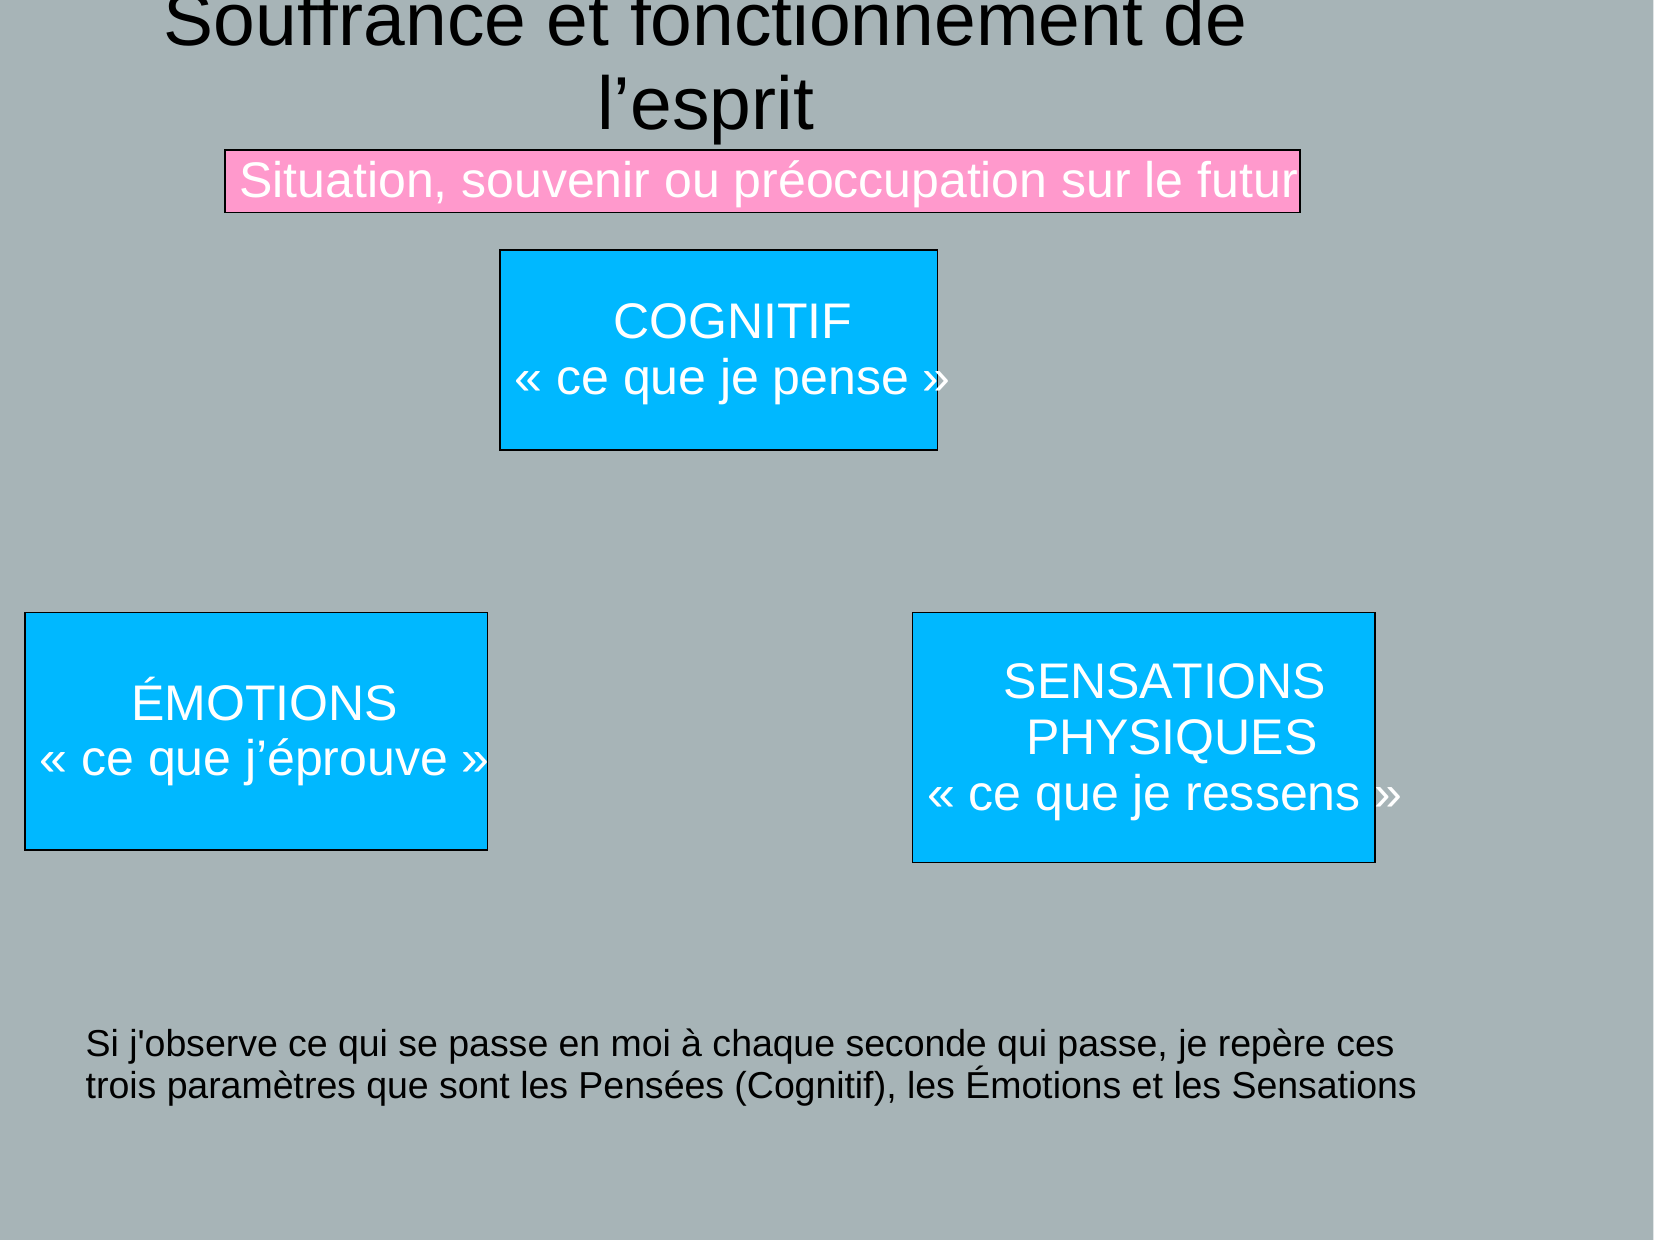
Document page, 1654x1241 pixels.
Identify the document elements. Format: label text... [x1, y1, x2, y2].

text_box COGNITIF « ce que je pense » [500, 249, 938, 450]
text_box Situation, souvenir ou préoccupation sur le futur [224, 150, 1300, 213]
text_box ÉMOTIONS « ce que j’éprouve » [24, 612, 488, 850]
title Souffrance et fonctionnement de l’esprit [37, 0, 1374, 125]
text_box Si j'observe ce qui se passe en moi à chaque seconde qui passe, je repère ces trois paramètres que sont les Pensées (Cognitif), les Émotions et les Sensations [70, 1015, 1477, 1118]
text_box SENSATIONS PHYSIQUES « ce que je ressens » [912, 612, 1375, 863]
